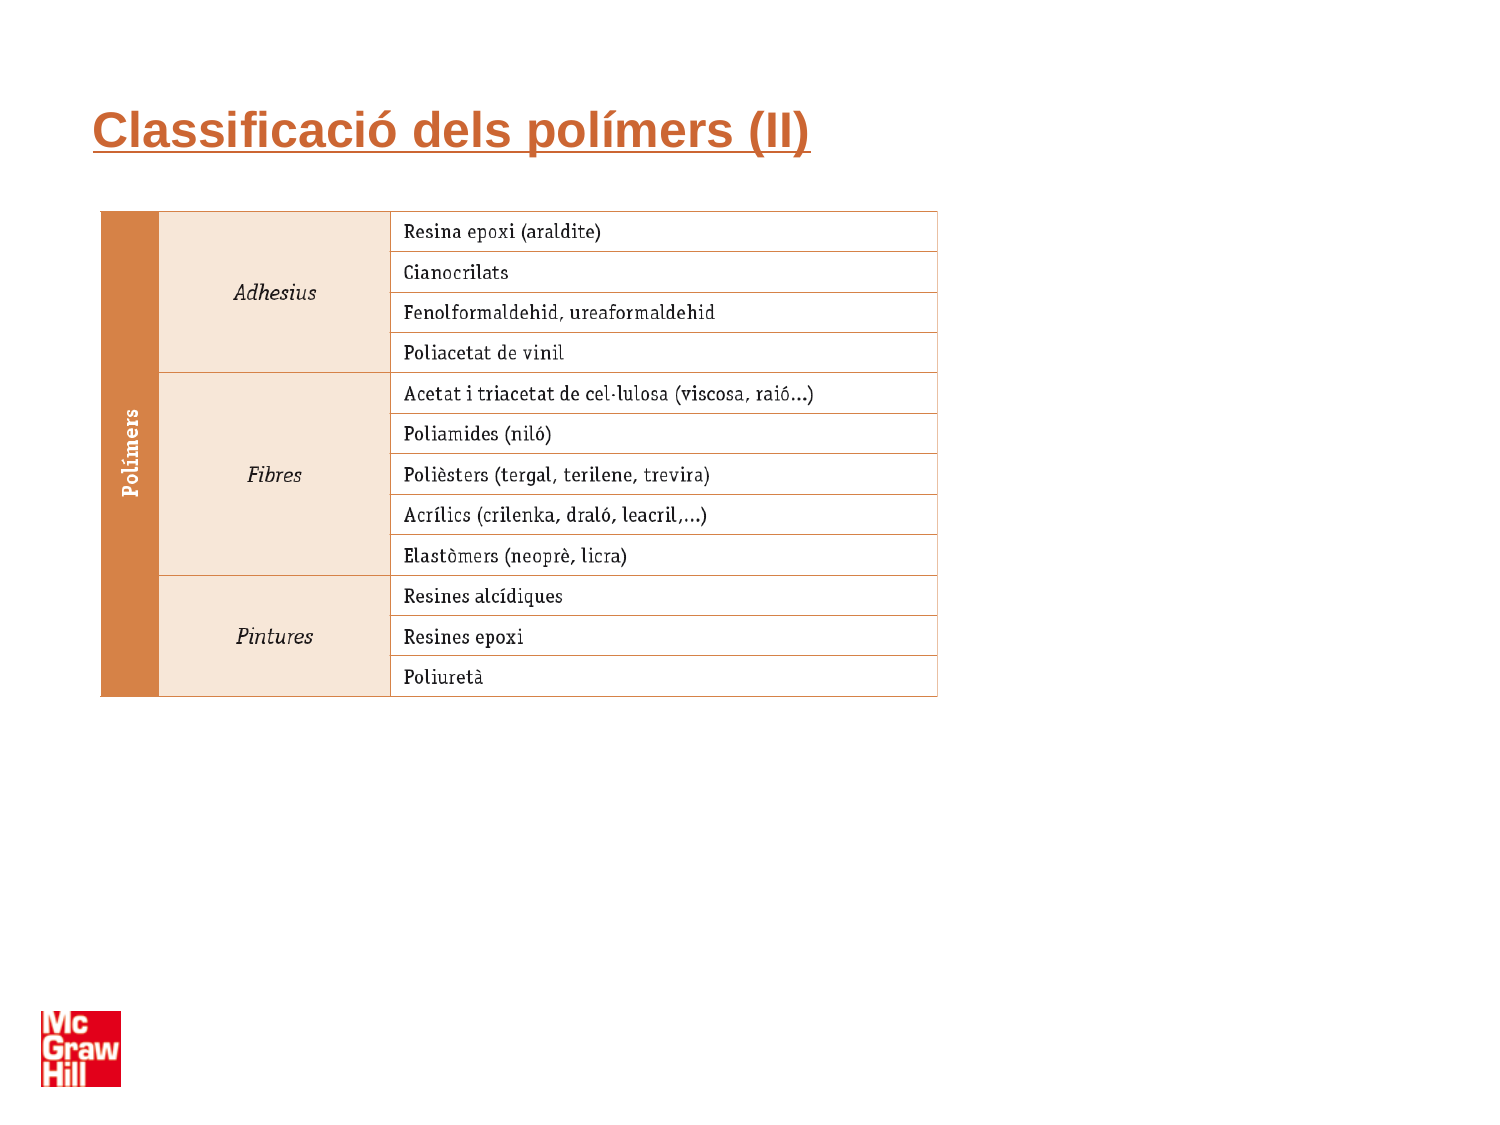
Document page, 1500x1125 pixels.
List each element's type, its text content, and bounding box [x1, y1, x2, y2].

text_box Classificació dels polímers (II) [78, 90, 1483, 166]
chart [41, 1011, 121, 1087]
picture [88, 207, 948, 705]
